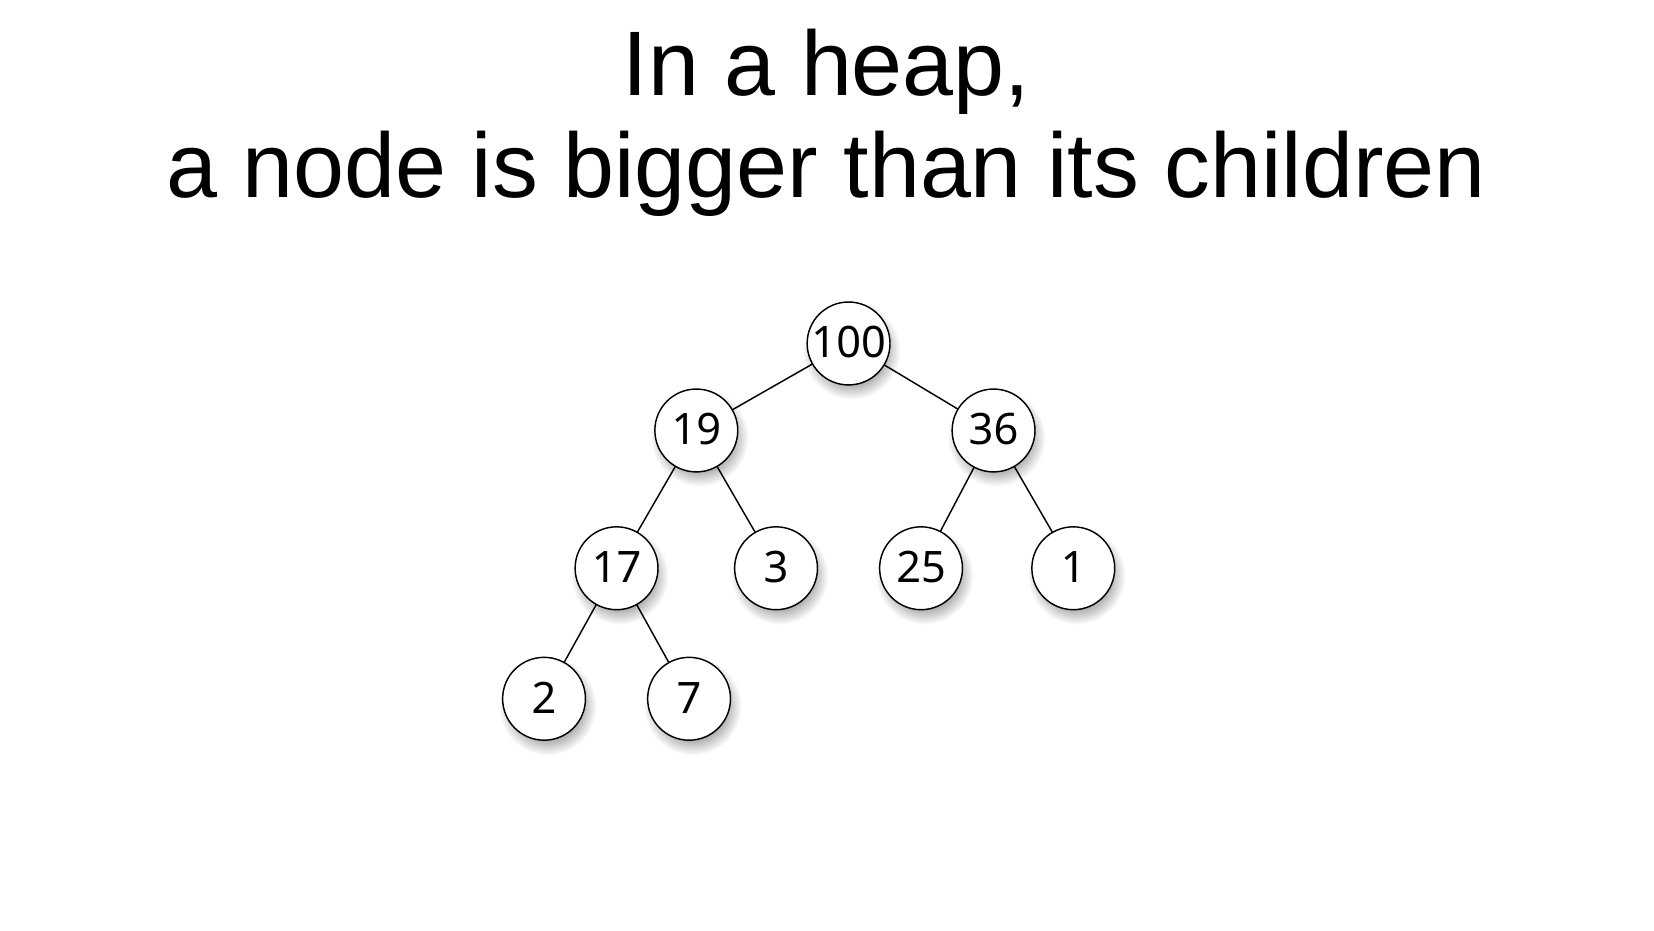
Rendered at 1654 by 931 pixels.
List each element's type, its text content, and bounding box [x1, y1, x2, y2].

picture [462, 255, 1191, 795]
title In a heap, a node is bigger than its children [82, 12, 1571, 218]
